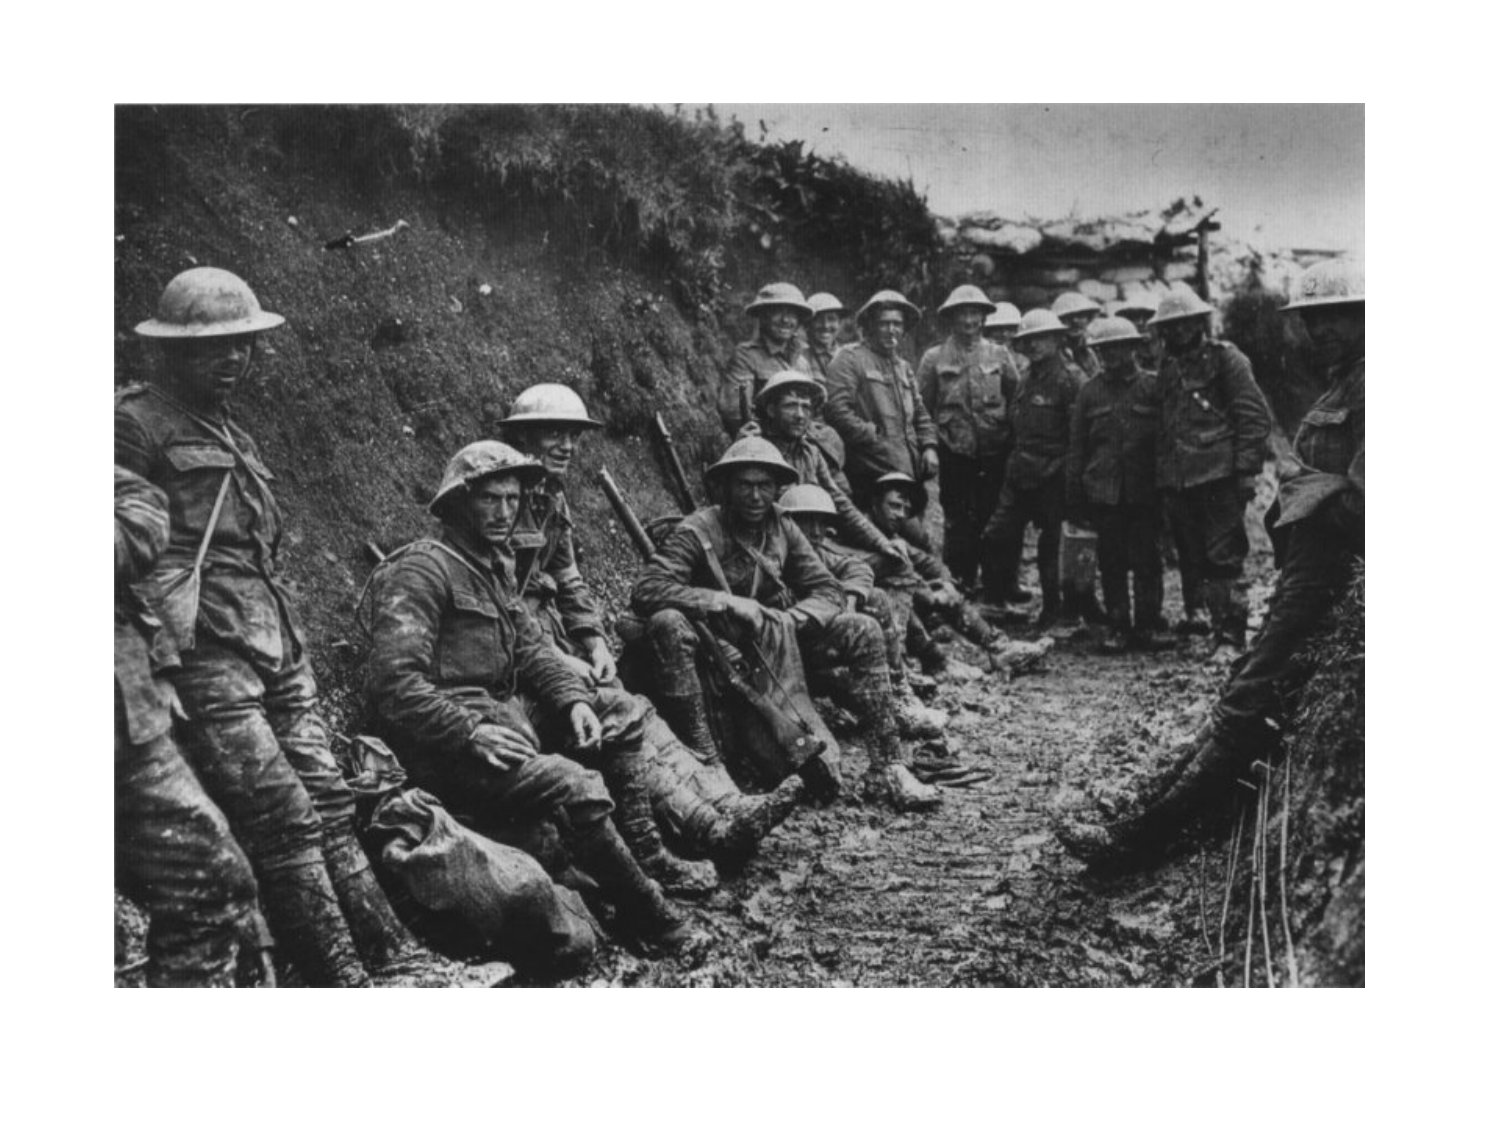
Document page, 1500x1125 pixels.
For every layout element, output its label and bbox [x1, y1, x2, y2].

picture [114, 103, 1365, 988]
